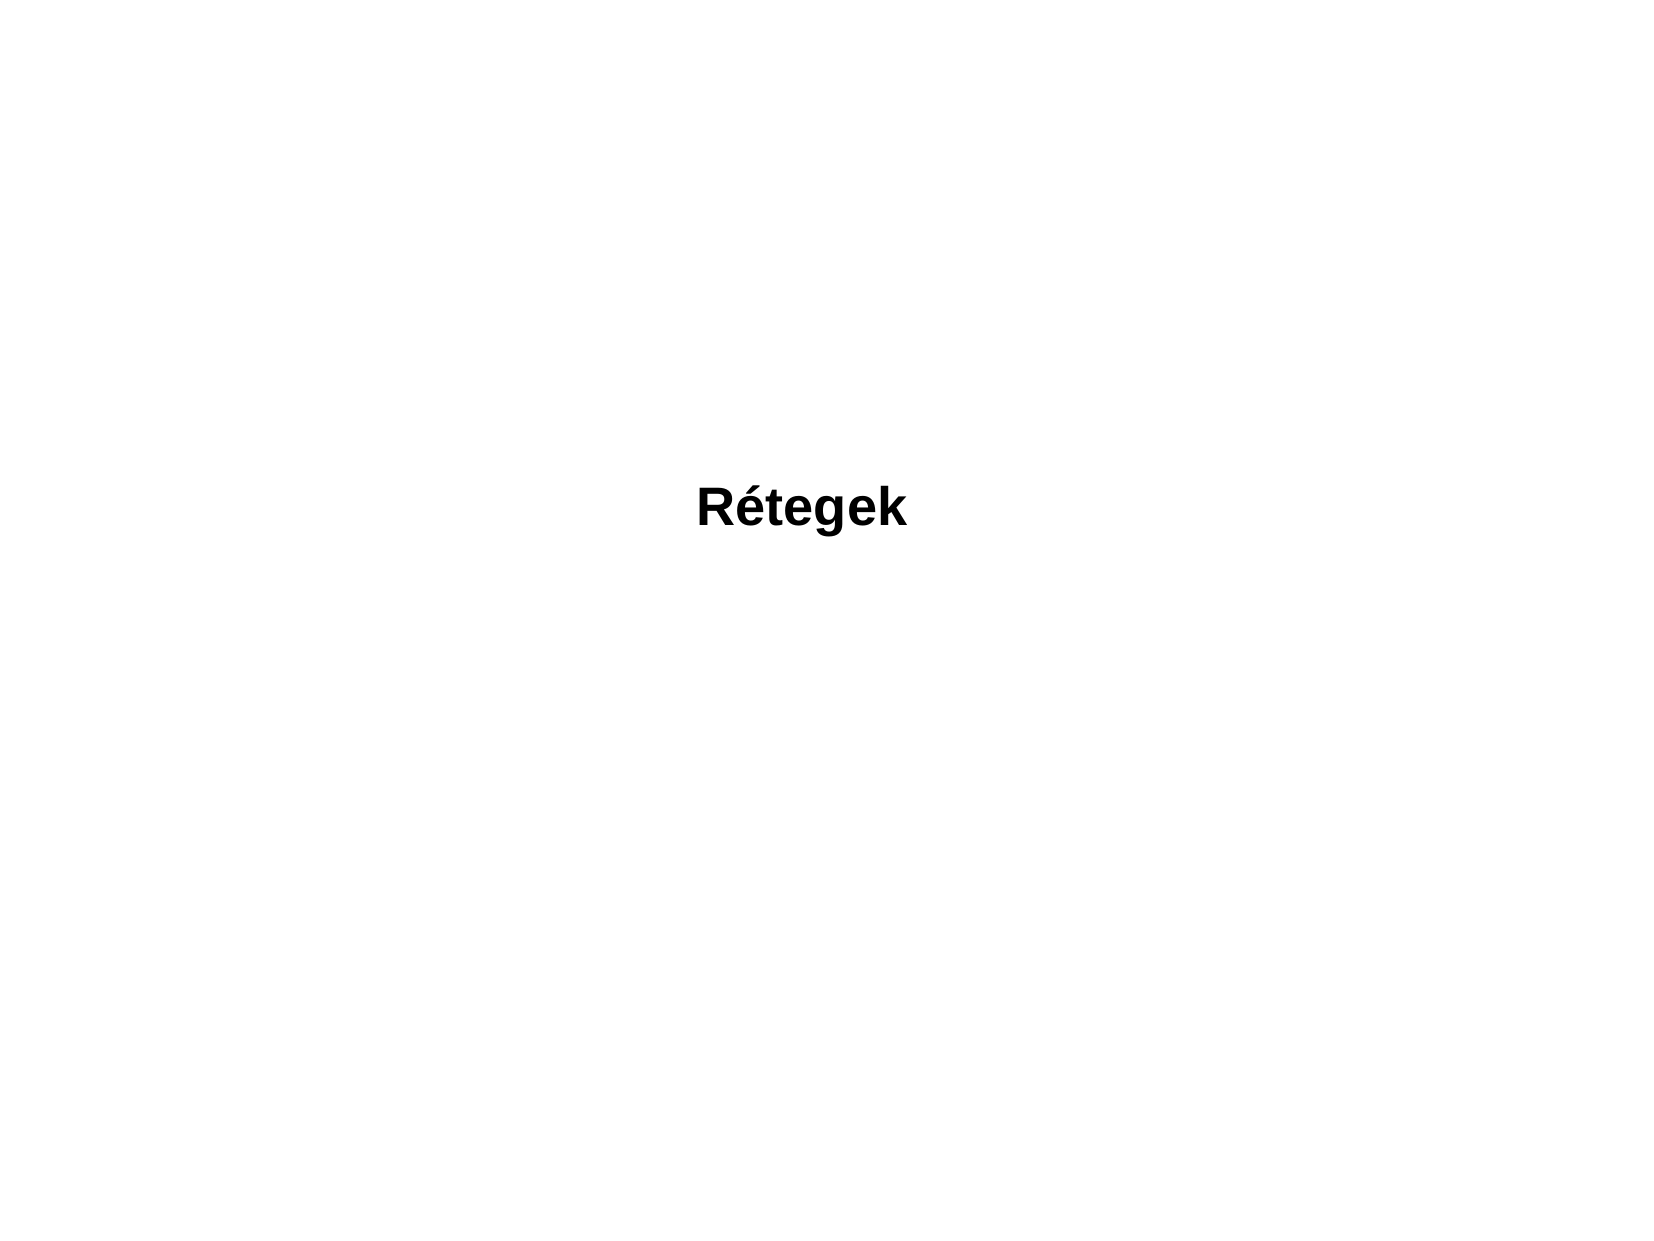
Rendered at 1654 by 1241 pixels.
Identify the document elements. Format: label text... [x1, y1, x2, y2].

text_box Rétegek [681, 469, 923, 546]
